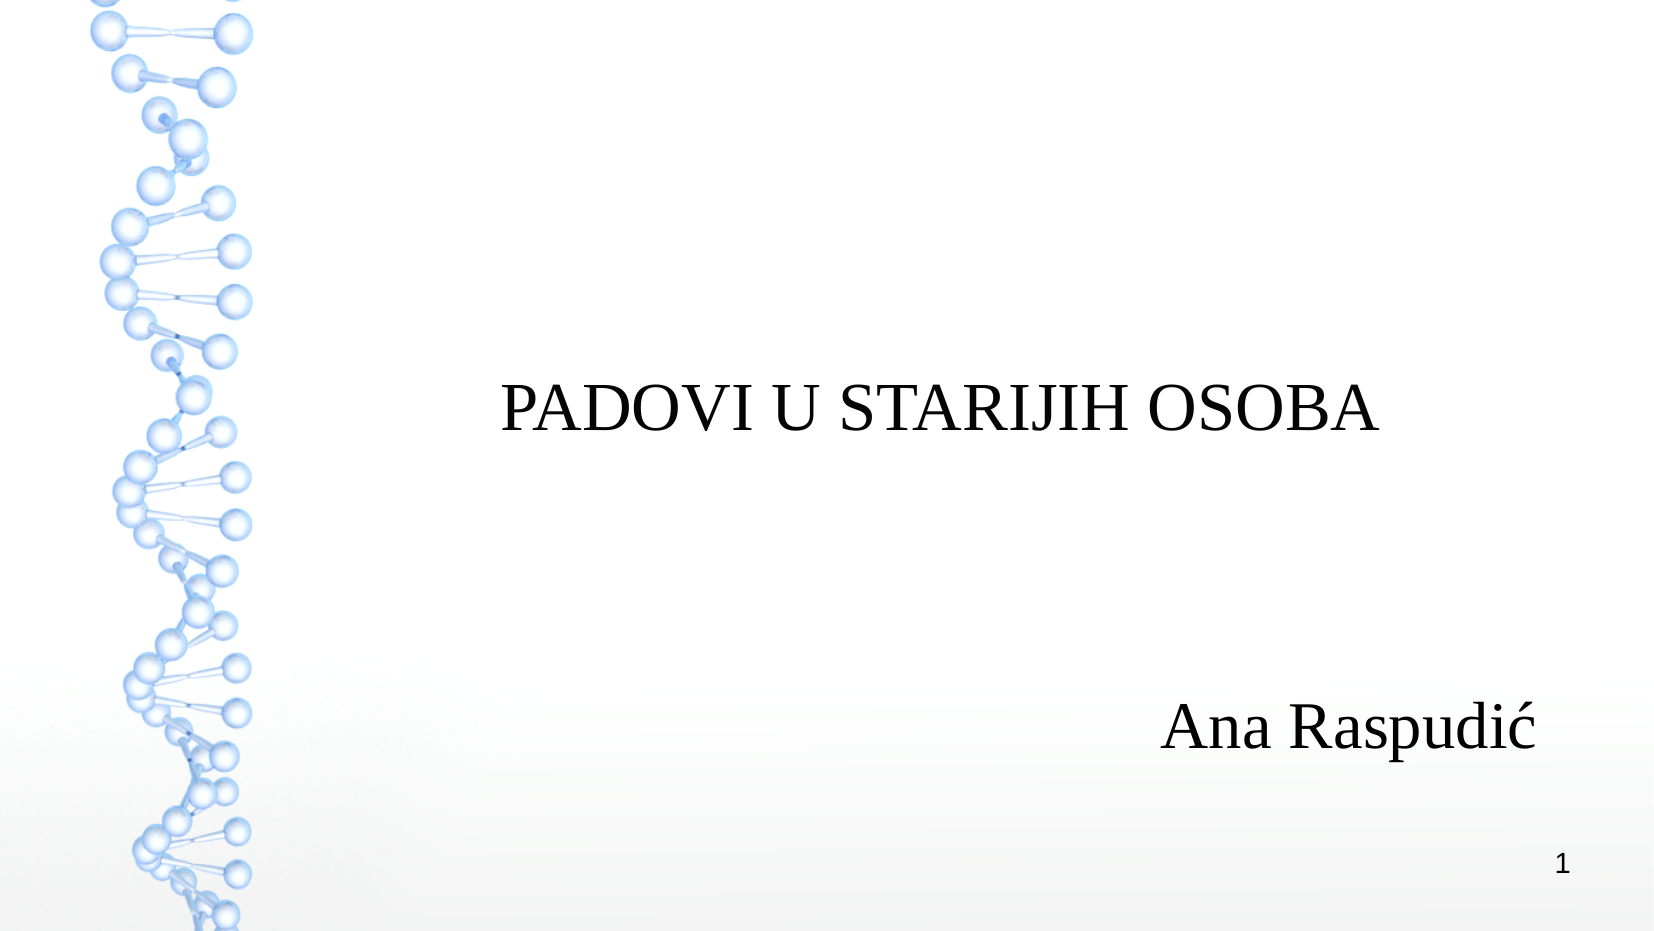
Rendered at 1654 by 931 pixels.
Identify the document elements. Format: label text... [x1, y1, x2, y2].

subtitle Ana Raspudić [1086, 679, 1613, 774]
title PADOVI U STARIJIH OSOBA [283, 330, 1613, 485]
picture [0, 0, 1654, 931]
